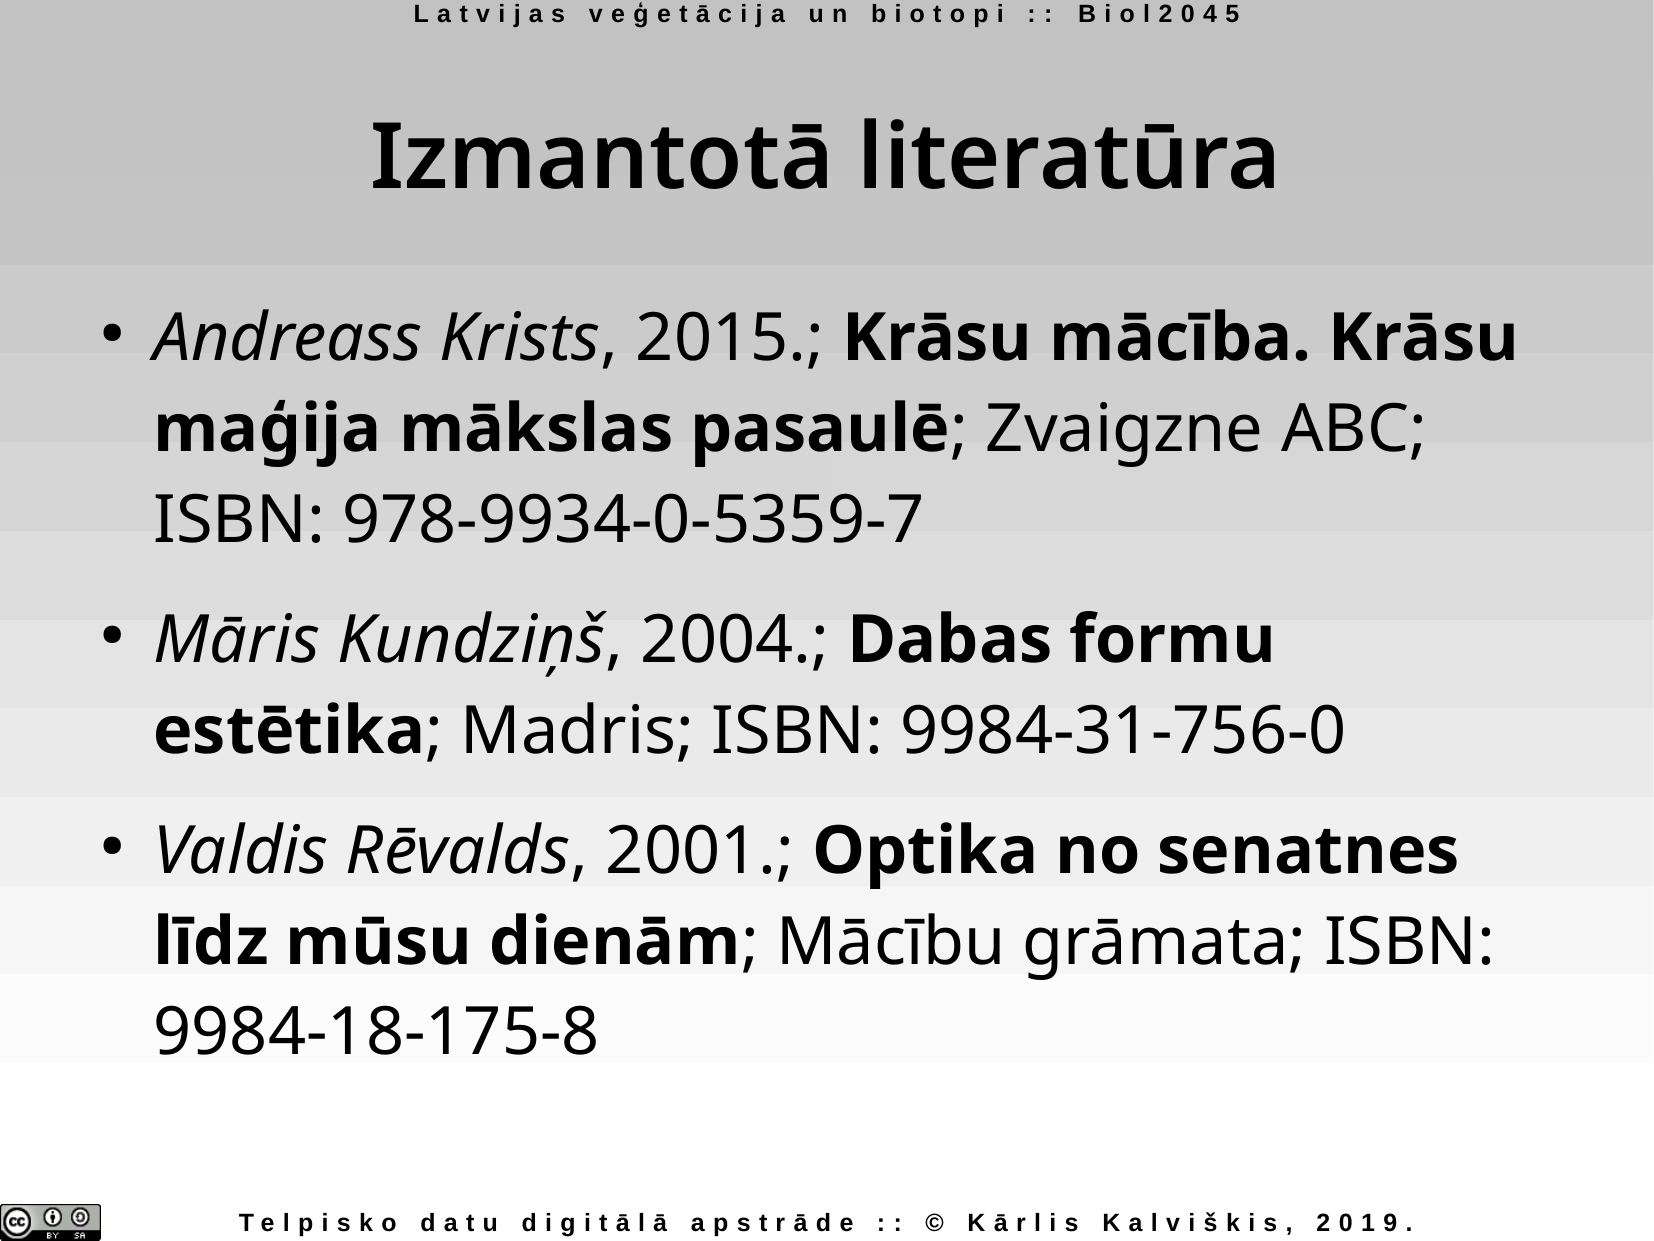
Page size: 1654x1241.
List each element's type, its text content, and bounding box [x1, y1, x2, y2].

title Izmantotā literatūra [29, 49, 1625, 258]
picture [0, 0, 1654, 1241]
list Andreass Krists, 2015.; Krāsu mācība. Krāsu maģija mākslas pasaulē; Zvaigzne ABC; ISBN: 978-9934-0-5359-7 Māris Kundziņš, 2004.; Dabas formu estētika; Madris; ISBN: 9984-31-756-0 Valdis Rēvalds, 2001.; Optika no senatnes līdz mūsu dienām; Mācību grāmata; ISBN: 9984-18-175-8 [82, 289, 1571, 1113]
